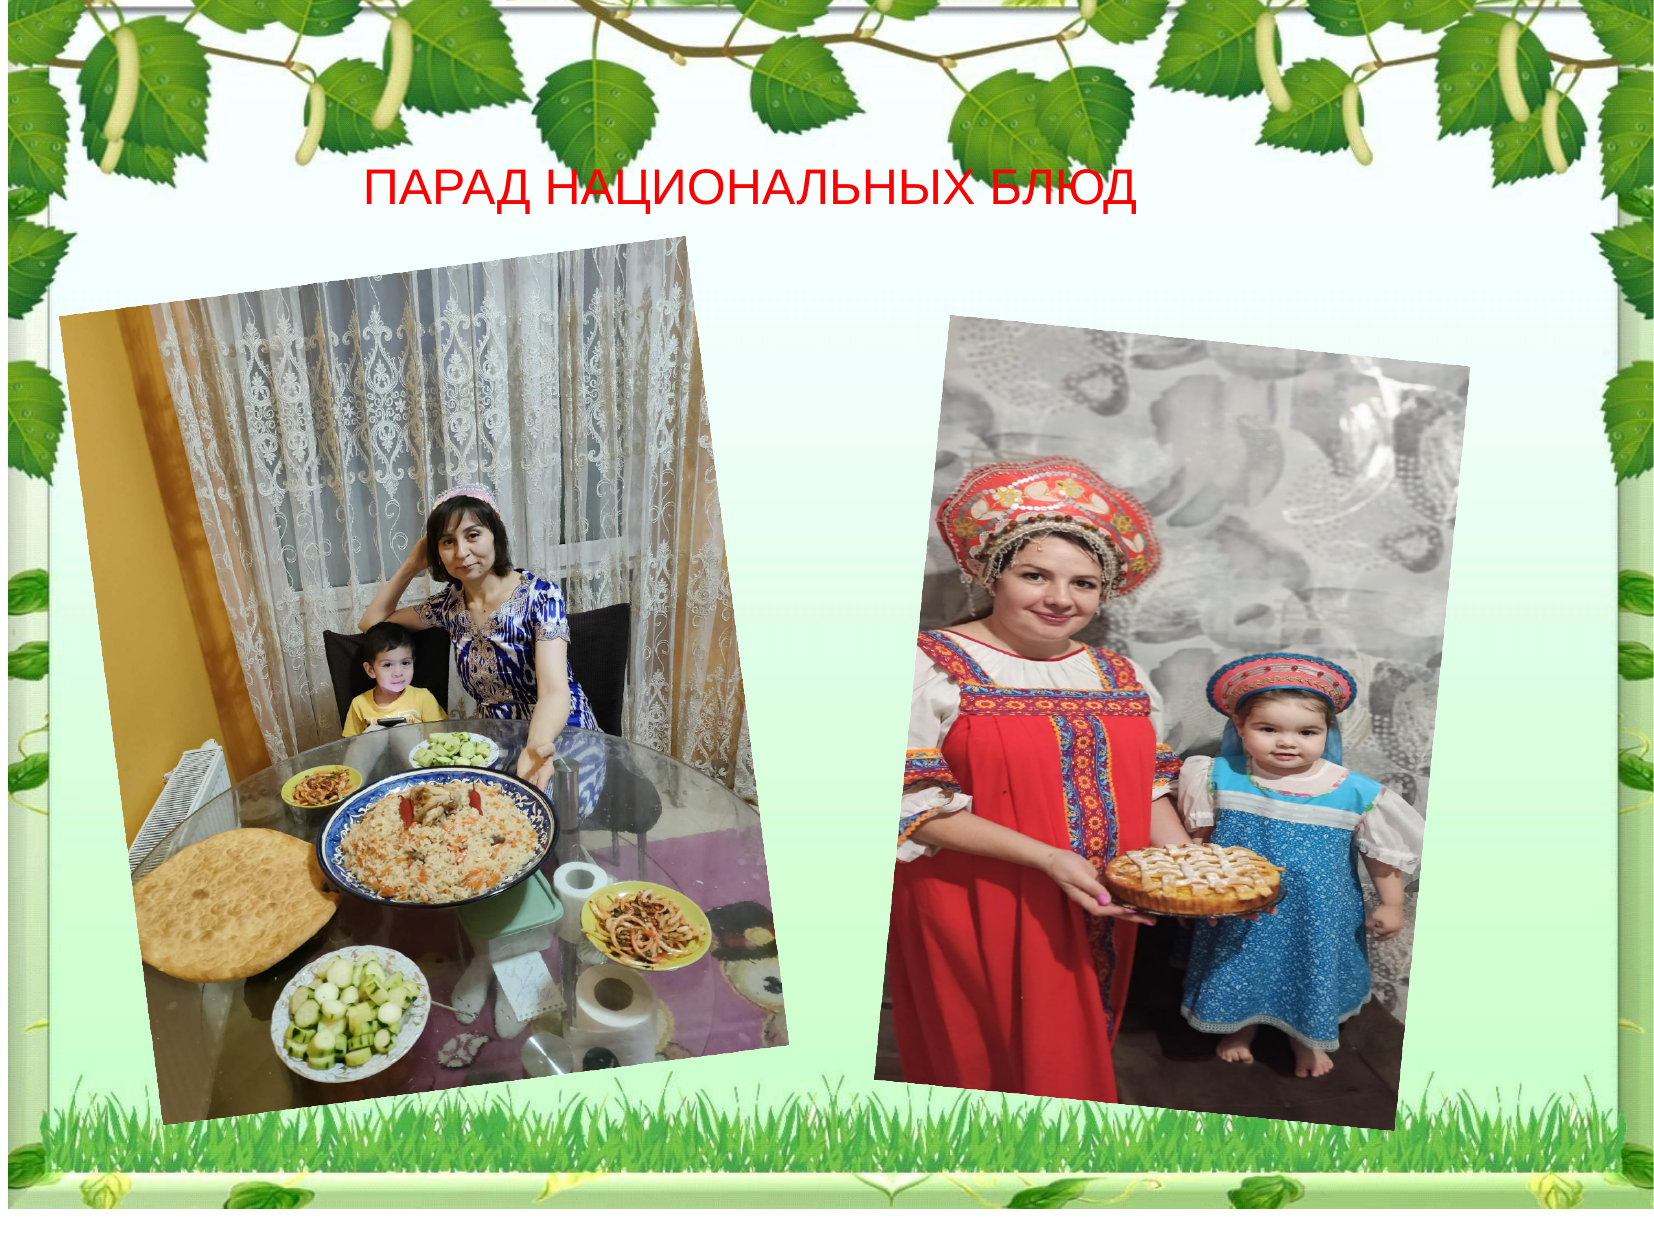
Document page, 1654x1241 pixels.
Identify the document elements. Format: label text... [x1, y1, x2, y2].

text_box ПАРАД НАЦИОНАЛЬНЫХ БЛЮД [283, 147, 1217, 224]
picture [8, 0, 1654, 1209]
